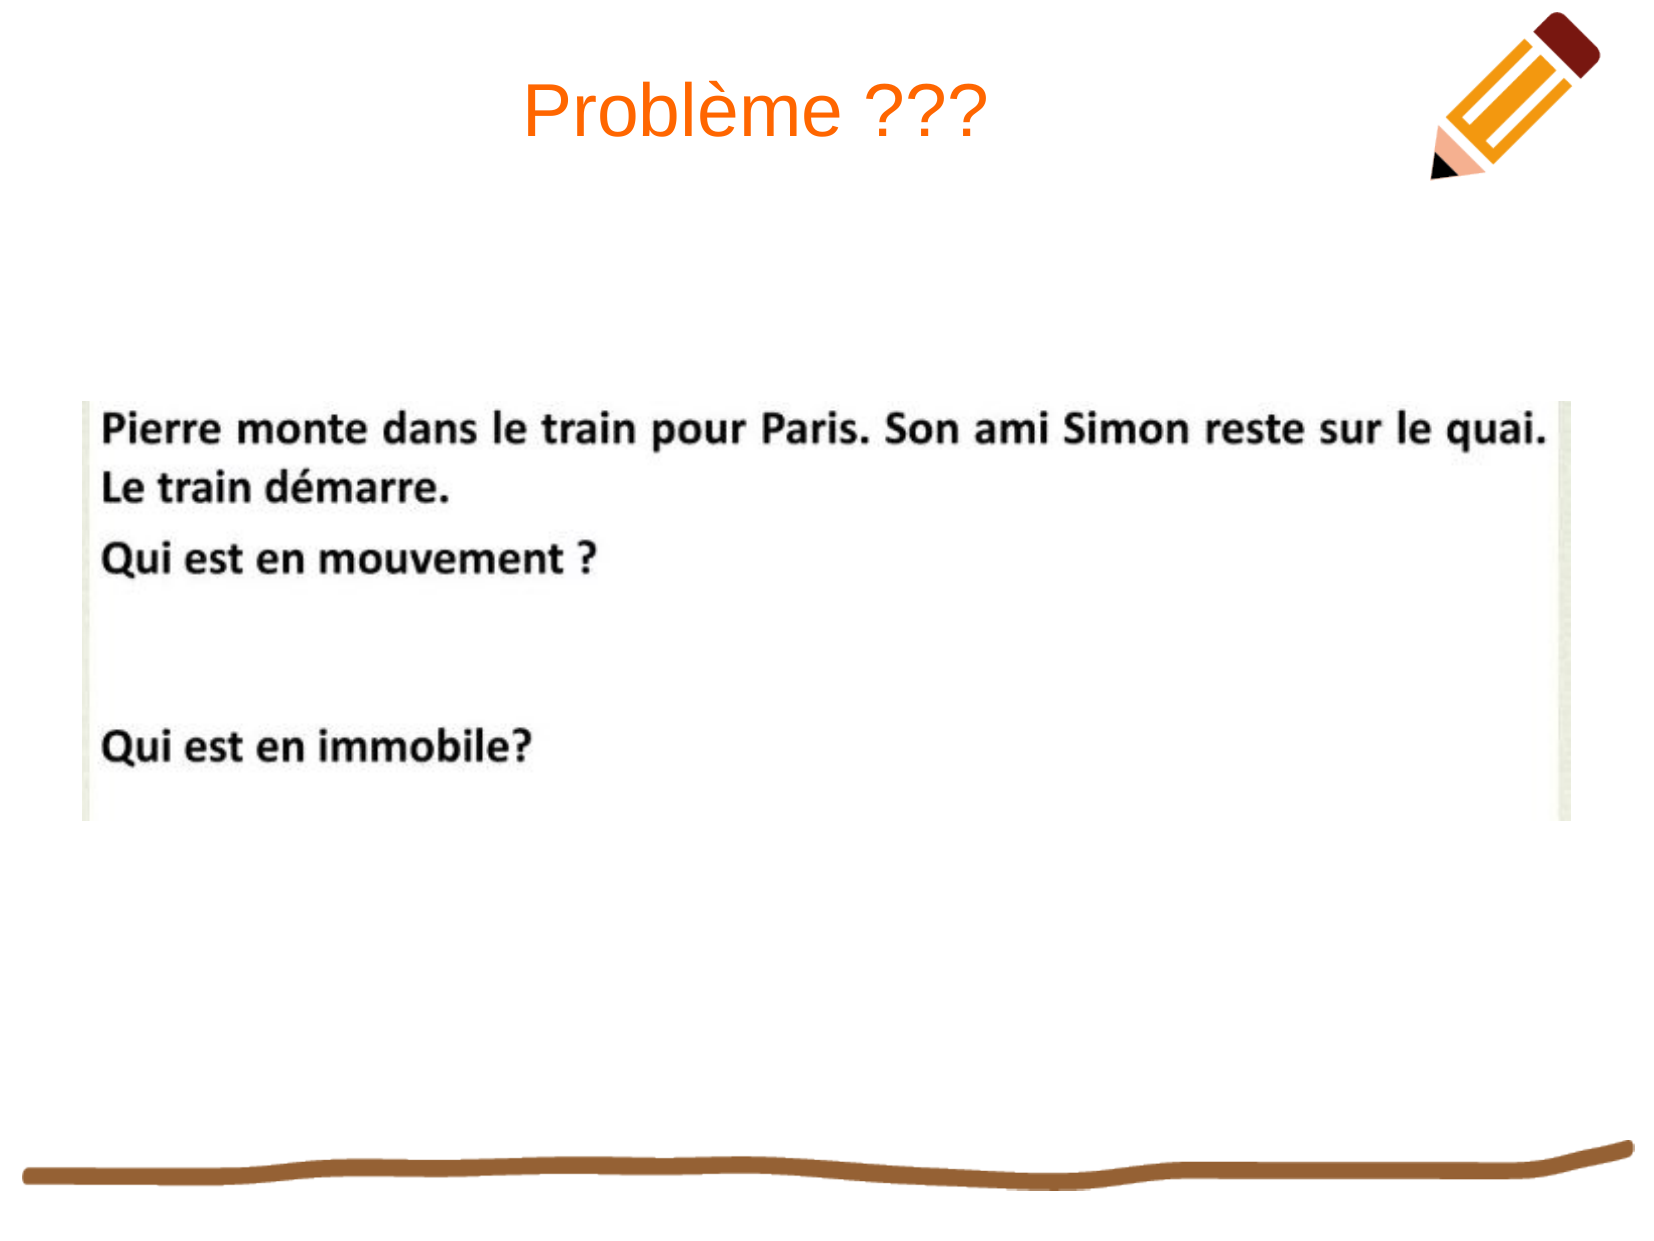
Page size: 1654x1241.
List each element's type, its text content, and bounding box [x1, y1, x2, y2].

title Problème ??? [82, 49, 1430, 172]
picture [22, 1140, 1635, 1191]
picture [82, 401, 1571, 821]
picture [1430, 12, 1601, 181]
